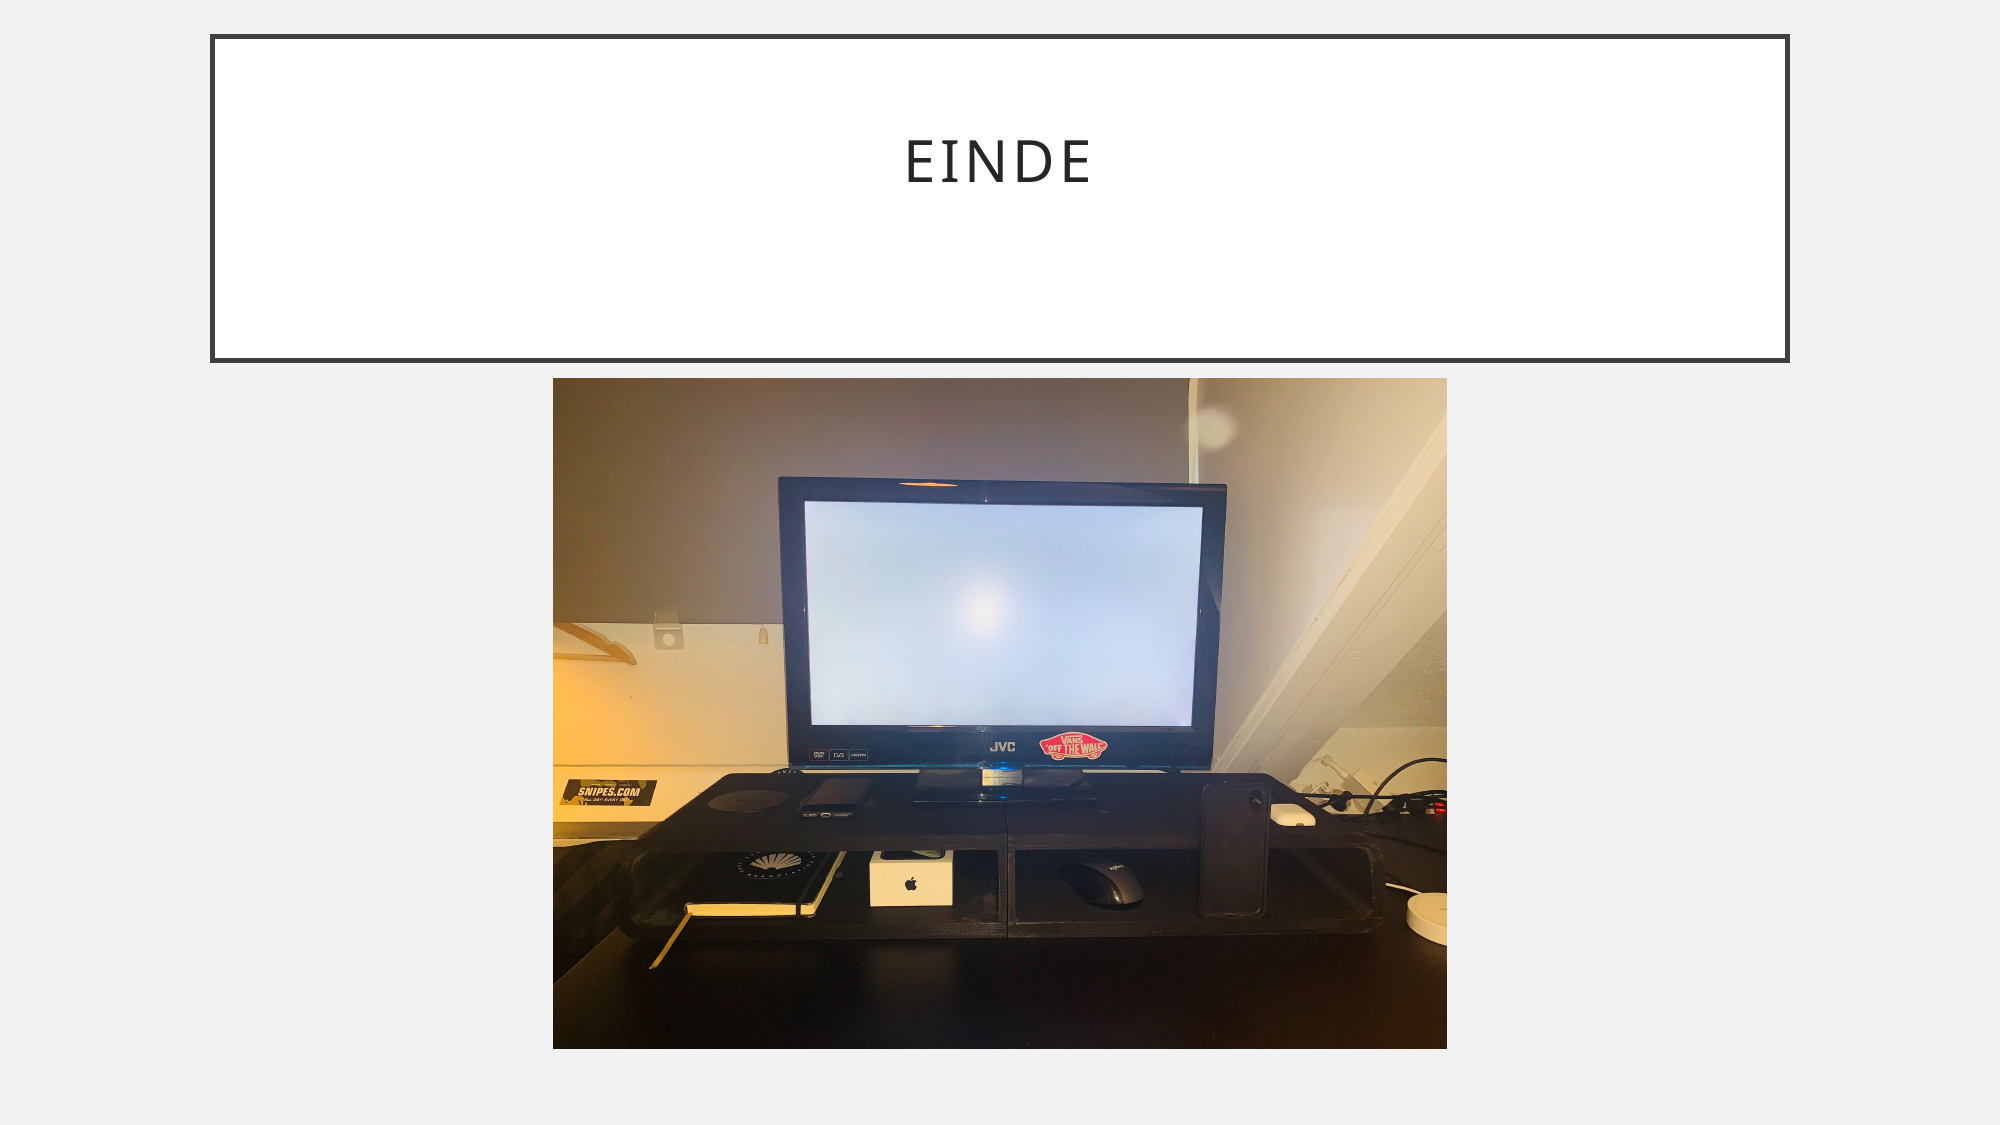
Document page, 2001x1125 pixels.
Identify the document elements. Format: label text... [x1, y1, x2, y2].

title Einde [212, 36, 1788, 361]
picture [553, 378, 1447, 1049]
